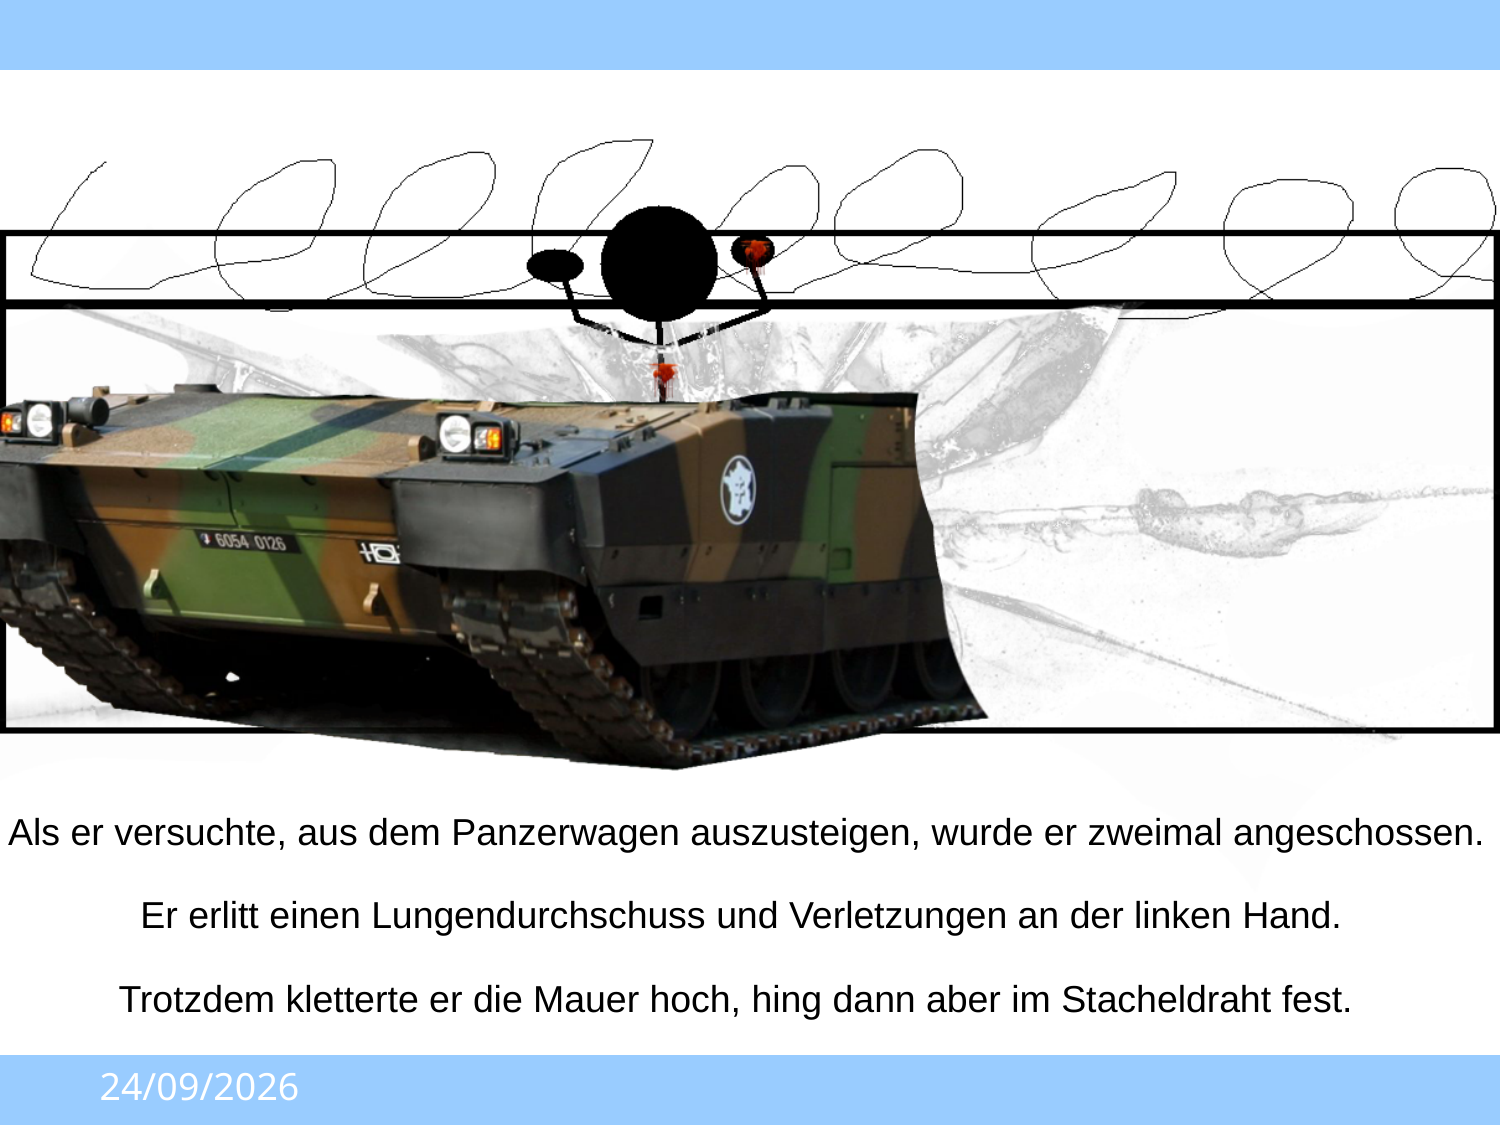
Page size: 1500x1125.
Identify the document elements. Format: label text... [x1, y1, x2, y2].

picture [0, 70, 1500, 1055]
text_box Als er versuchte, aus dem Panzerwagen auszusteigen, wurde er zweimal angeschossen. Er erlitt einen Lungendurchschuss und Verletzungen an der linken Hand. Trotzdem kletterte er die Mauer hoch, hing dann aber im Stacheldraht fest. [0, 803, 1498, 1029]
